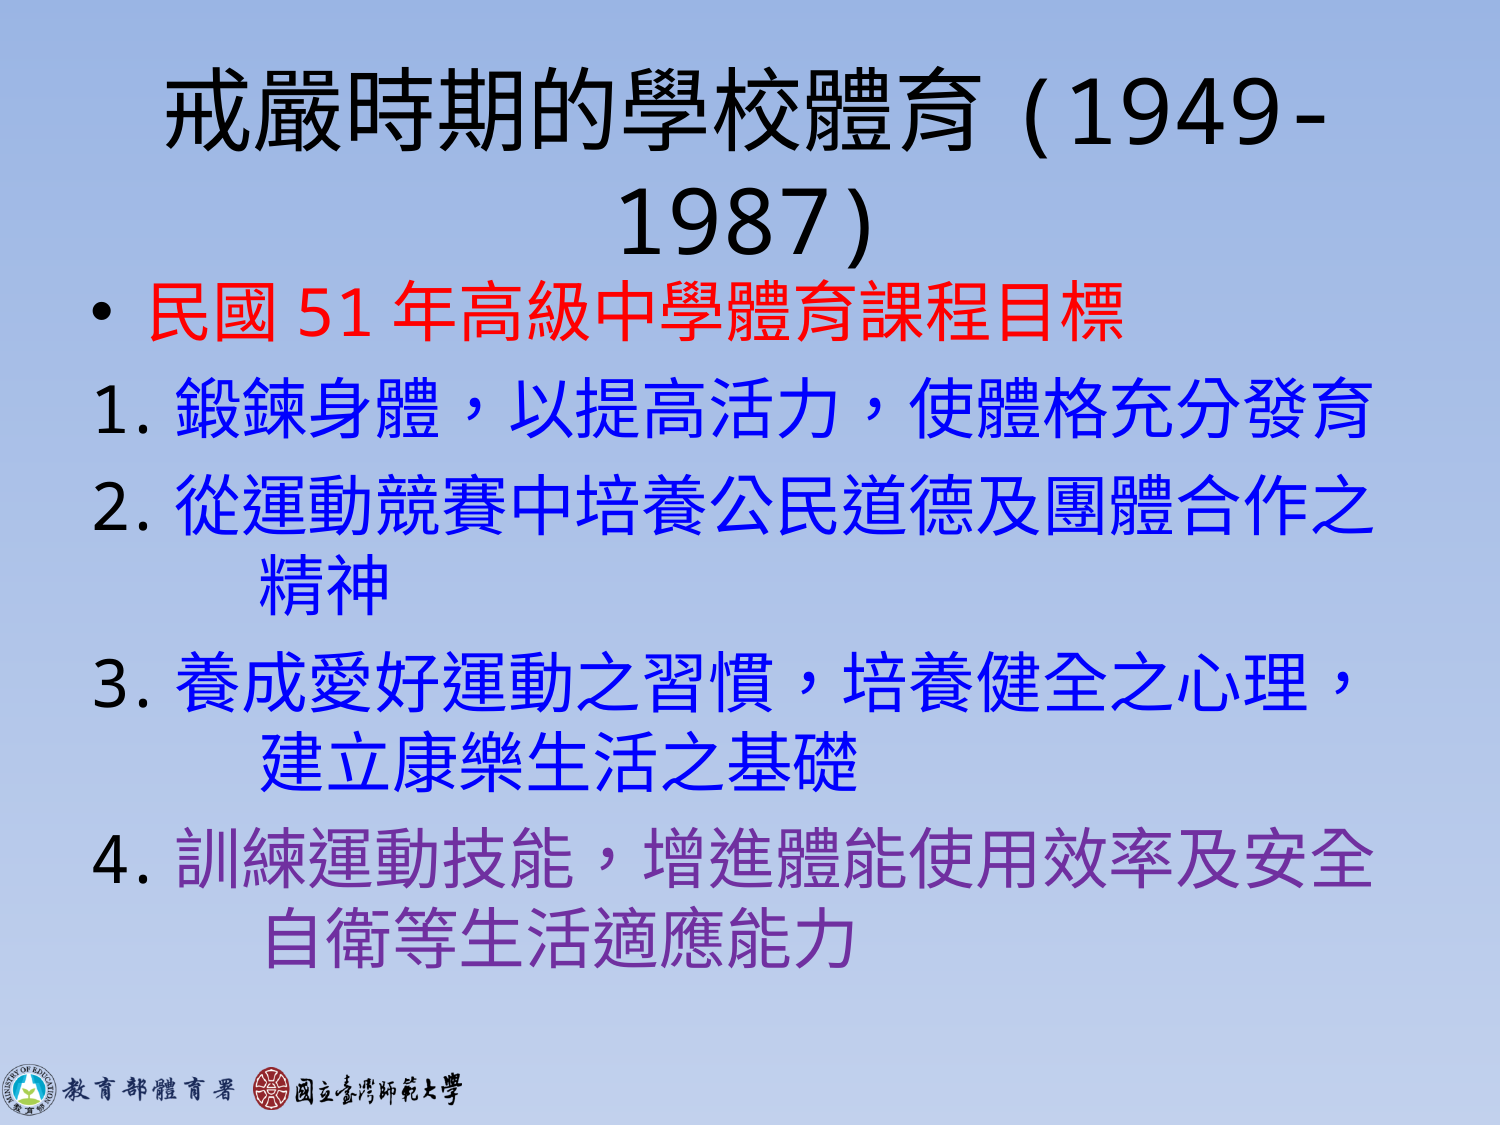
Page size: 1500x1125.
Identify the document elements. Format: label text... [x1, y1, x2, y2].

title 戒嚴時期的學校體育(1949-1987) [75, 45, 1426, 233]
list 民國51年高級中學體育課程目標 鍛鍊身體，以提高活力，使體格充分發育 從運動競賽中培養公民道德及團體合作之精神 養成愛好運動之習慣，培養健全之心理，建立康樂生活之基礎 訓練運動技能，增進體能使用效率及安全自衛等生活適應能力 [75, 262, 1426, 1005]
